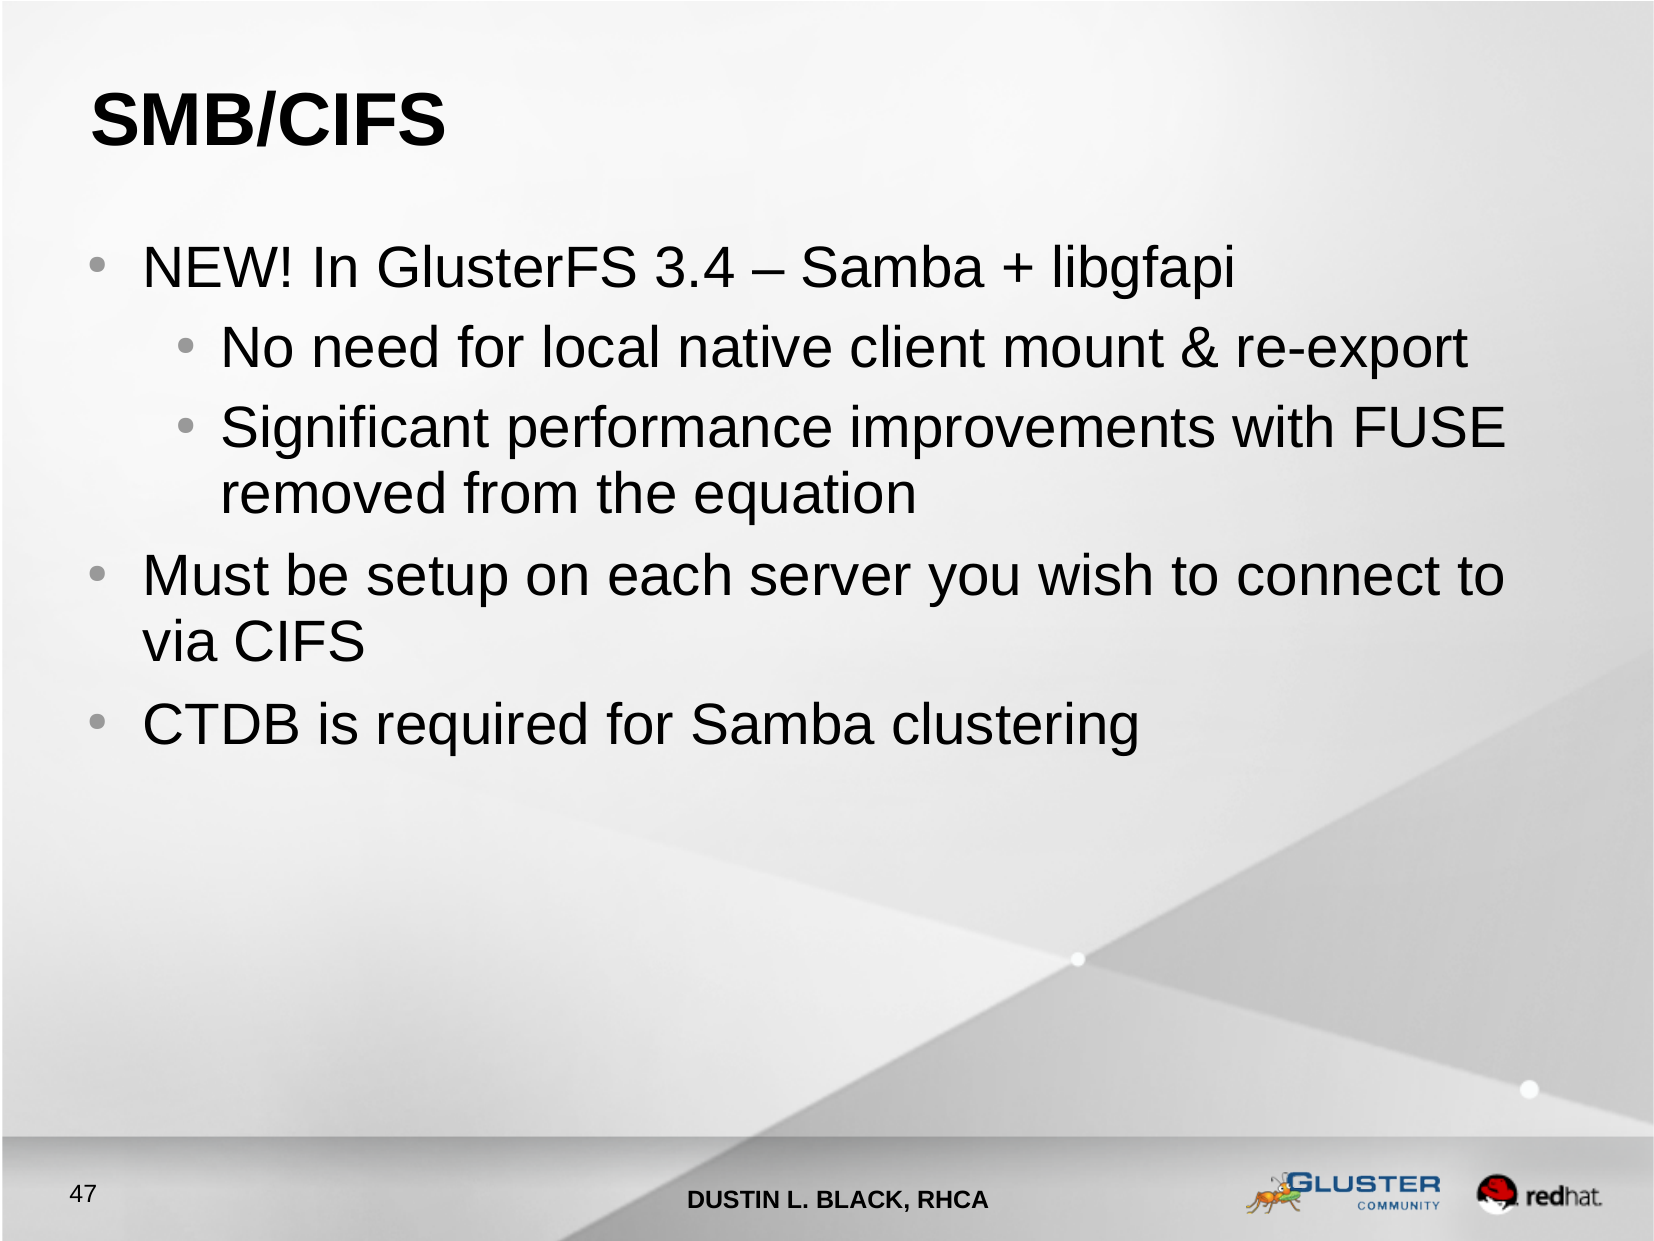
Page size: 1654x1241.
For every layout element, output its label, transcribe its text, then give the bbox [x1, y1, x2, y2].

picture [2, 1, 1654, 1241]
title SMB/CIFS [90, 15, 1579, 223]
list NEW! In GlusterFS 3.4 – Samba + libgfapi No need for local native client mount & re-export Significant performance improvements with FUSE removed from the equation Must be setup on each server you wish to connect to via CIFS CTDB is required for Samba clustering [86, 232, 1576, 1111]
